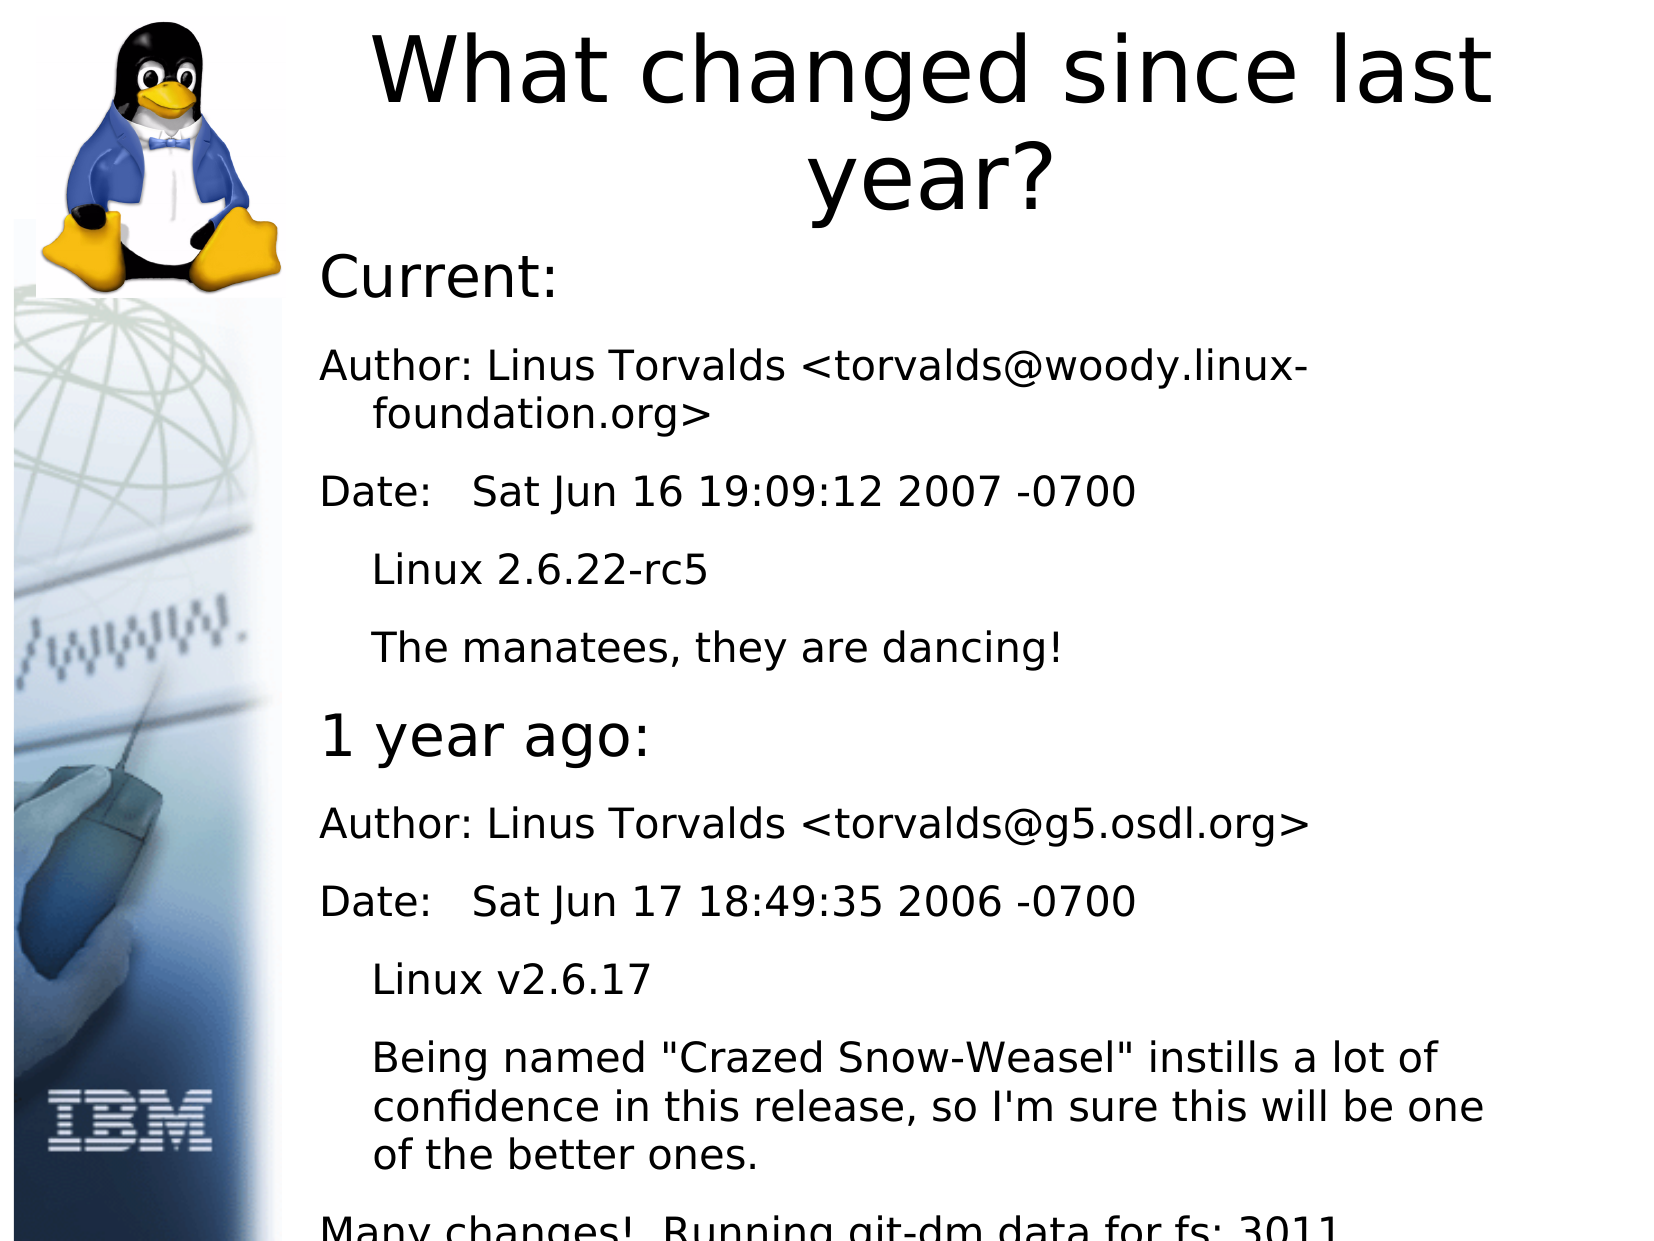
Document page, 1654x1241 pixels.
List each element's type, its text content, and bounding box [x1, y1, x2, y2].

title What changed since last year? [301, 39, 1563, 209]
list Current: Author: Linus Torvalds <torvalds@woody.linux-foundation.org> Date: Sat Jun 16 19:09:12 2007 -0700 Linux 2.6.22-rc5 The manatees, they are dancing! 1 year ago: Author: Linus Torvalds <torvalds@g5.osdl.org> Date: Sat Jun 17 18:49:35 2006 -0700 Linux v2.6.17 Being named "Crazed Snow-Weasel" instills a lot of confidence in this release, so I'm sure this will be one of the better ones. Many changes! Running git-dm data for fs: 3011 changesets from 364 developers. A total of 186350 lines added. [301, 243, 1520, 1182]
